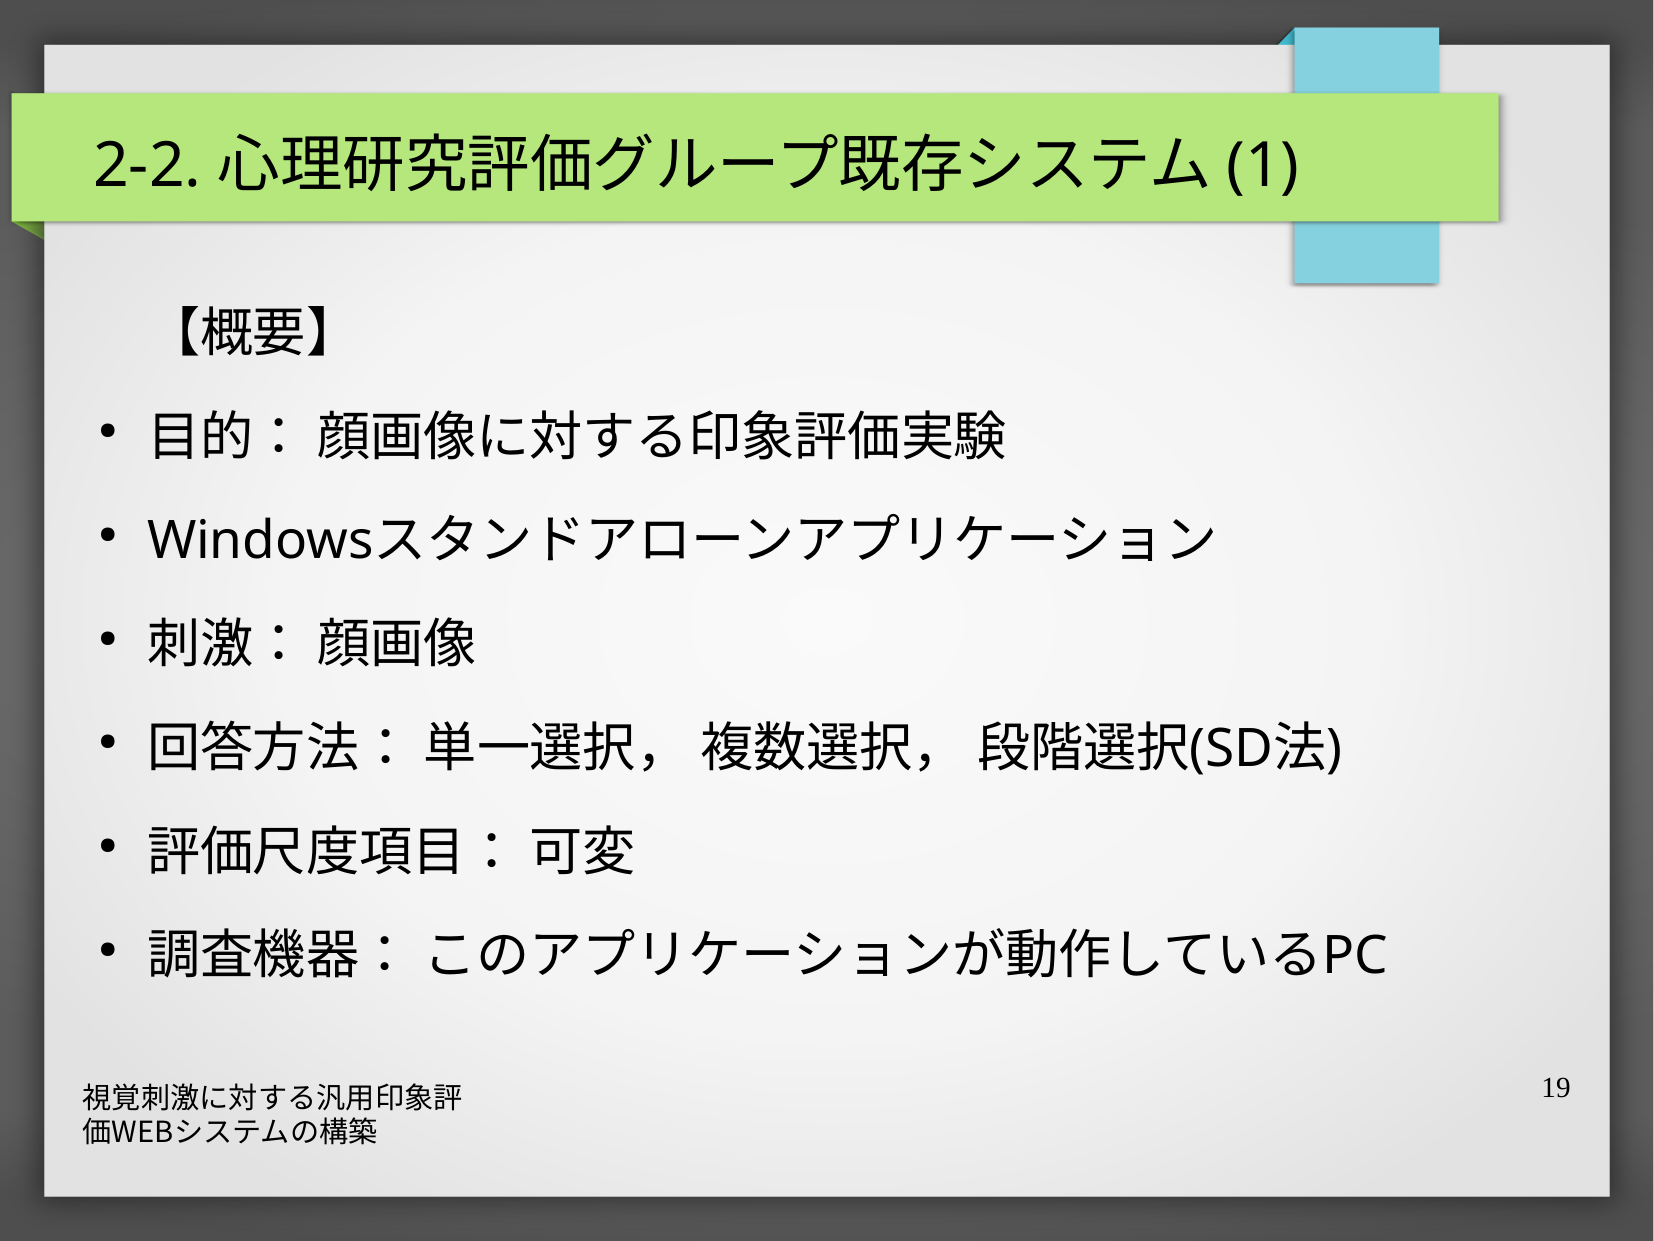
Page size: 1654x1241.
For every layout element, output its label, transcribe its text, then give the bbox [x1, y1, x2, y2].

picture [0, 0, 1654, 1241]
list 【概要】 目的： 顔画像に対する印象評価実験 Windowsスタンドアローンアプリケーション 刺激： 顔画像 回答方法： 単一選択， 複数選択， 段階選択(SD法) 評価尺度項目： 可変 調査機器： このアプリケーションが動作しているPC [82, 290, 1538, 995]
title 2-2. 心理研究評価グループ既存システム (1) [70, 106, 1359, 213]
